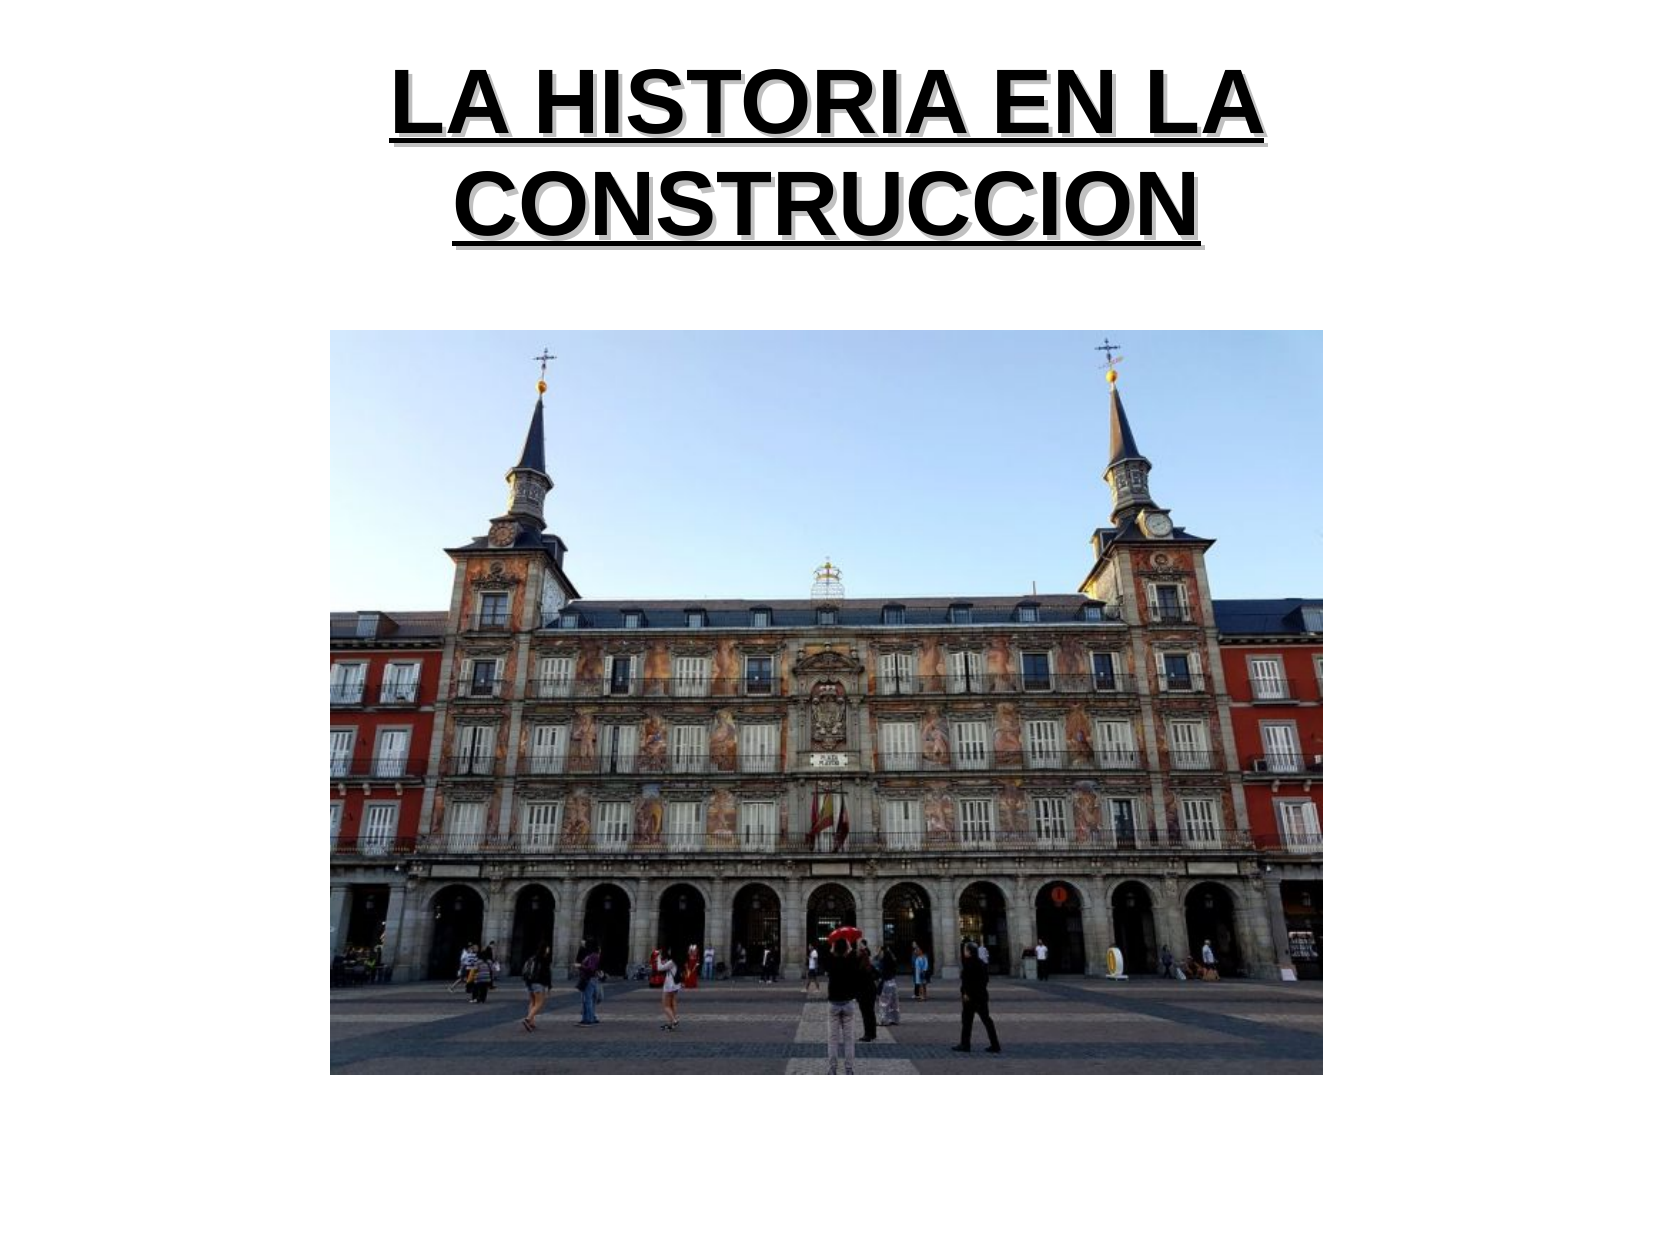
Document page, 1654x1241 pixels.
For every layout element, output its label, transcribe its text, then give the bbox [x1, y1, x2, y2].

picture [330, 330, 1323, 1075]
title LA HISTORIA EN LA CONSTRUCCION [82, 49, 1571, 257]
